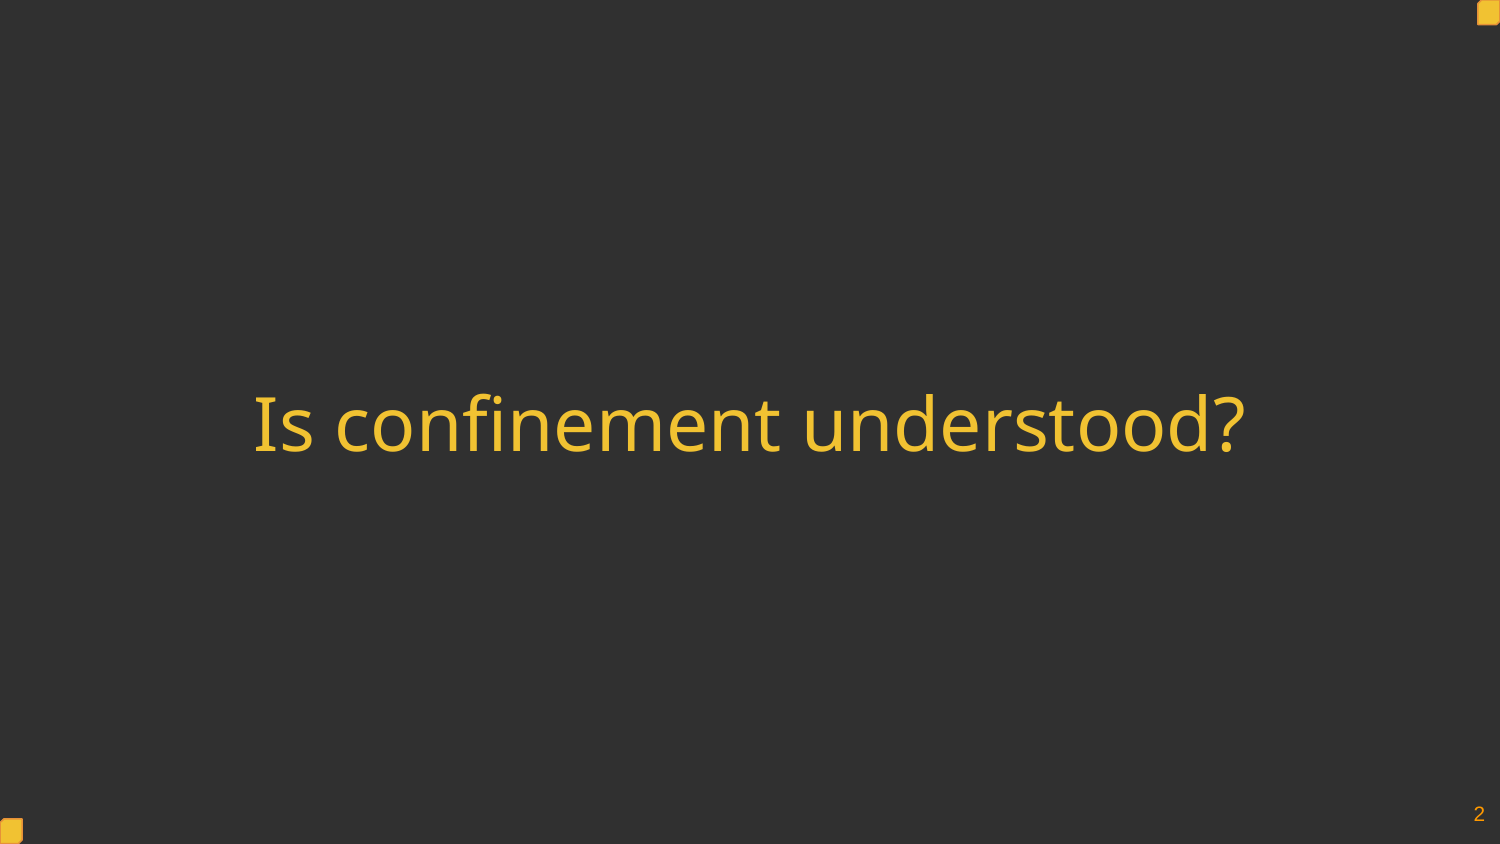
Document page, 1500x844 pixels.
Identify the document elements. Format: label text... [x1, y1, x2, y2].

slide_number <number> [1453, 784, 1500, 844]
title Is confinement understood? [51, 352, 1449, 491]
